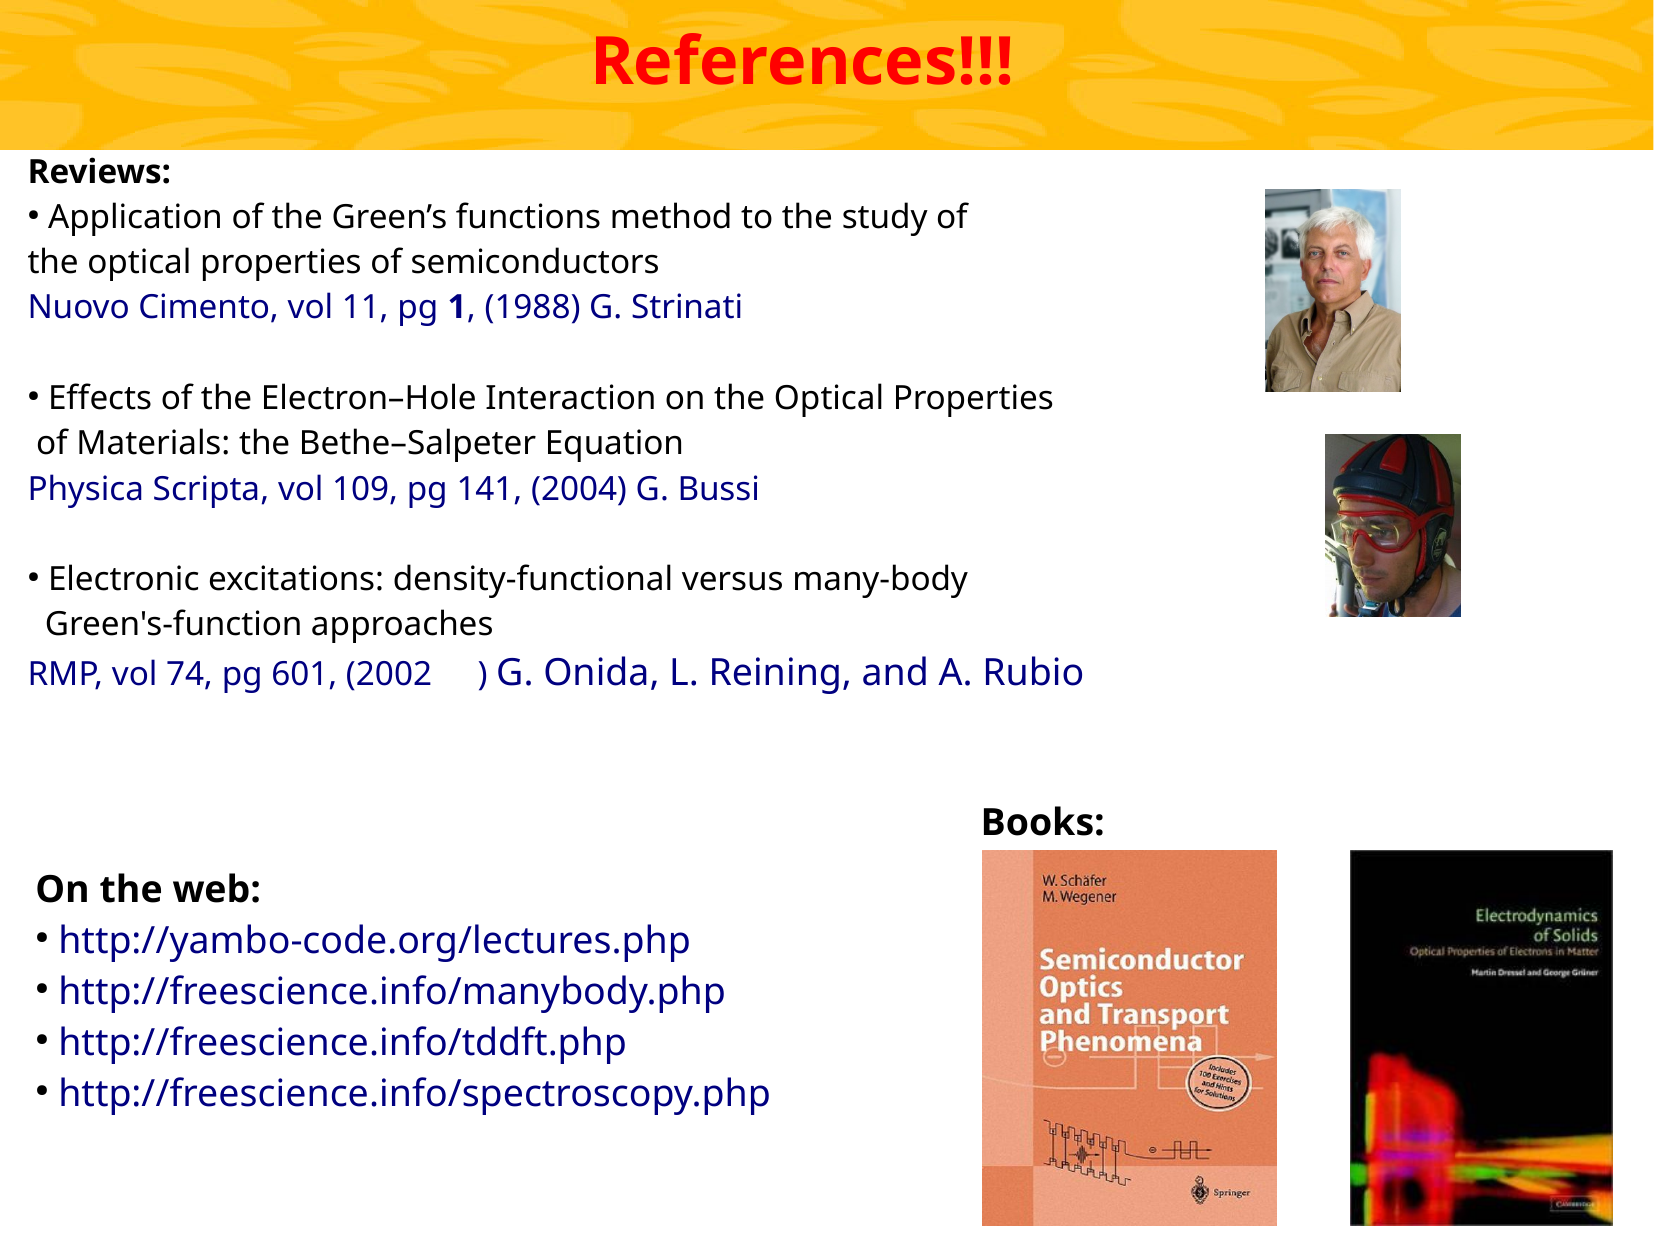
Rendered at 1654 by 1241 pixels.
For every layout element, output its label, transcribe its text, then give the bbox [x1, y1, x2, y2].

picture [982, 850, 1277, 1226]
picture [0, 0, 1654, 151]
text_box On the web: http://yambo-code.org/lectures.php http://freescience.info/manybody.php http://freescience.info/tddft.php http://freescience.info/spectroscopy.php [20, 855, 965, 1173]
picture [1325, 434, 1461, 617]
text_box Books: [965, 787, 1641, 1193]
picture [1350, 850, 1613, 1226]
picture [1265, 189, 1401, 392]
text_box References!!! [15, 6, 1591, 131]
text_box Reviews: Application of the Green’s functions method to the study of the optical properties of semiconductors Nuovo Cimento, vol 11, pg 1, (1988) G. Strinati Effects of the Electron–Hole Interaction on the Optical Properties of Materials: the Bethe–Salpeter Equation Physica Scripta, vol 109, pg 141, (2004) G. Bussi Electronic excitations: density-functional versus many-body Green's-function approaches RMP, vol 74, pg 601, (2002 ) G. Onida, L. Reining, and A. Rubio [12, 140, 1654, 807]
